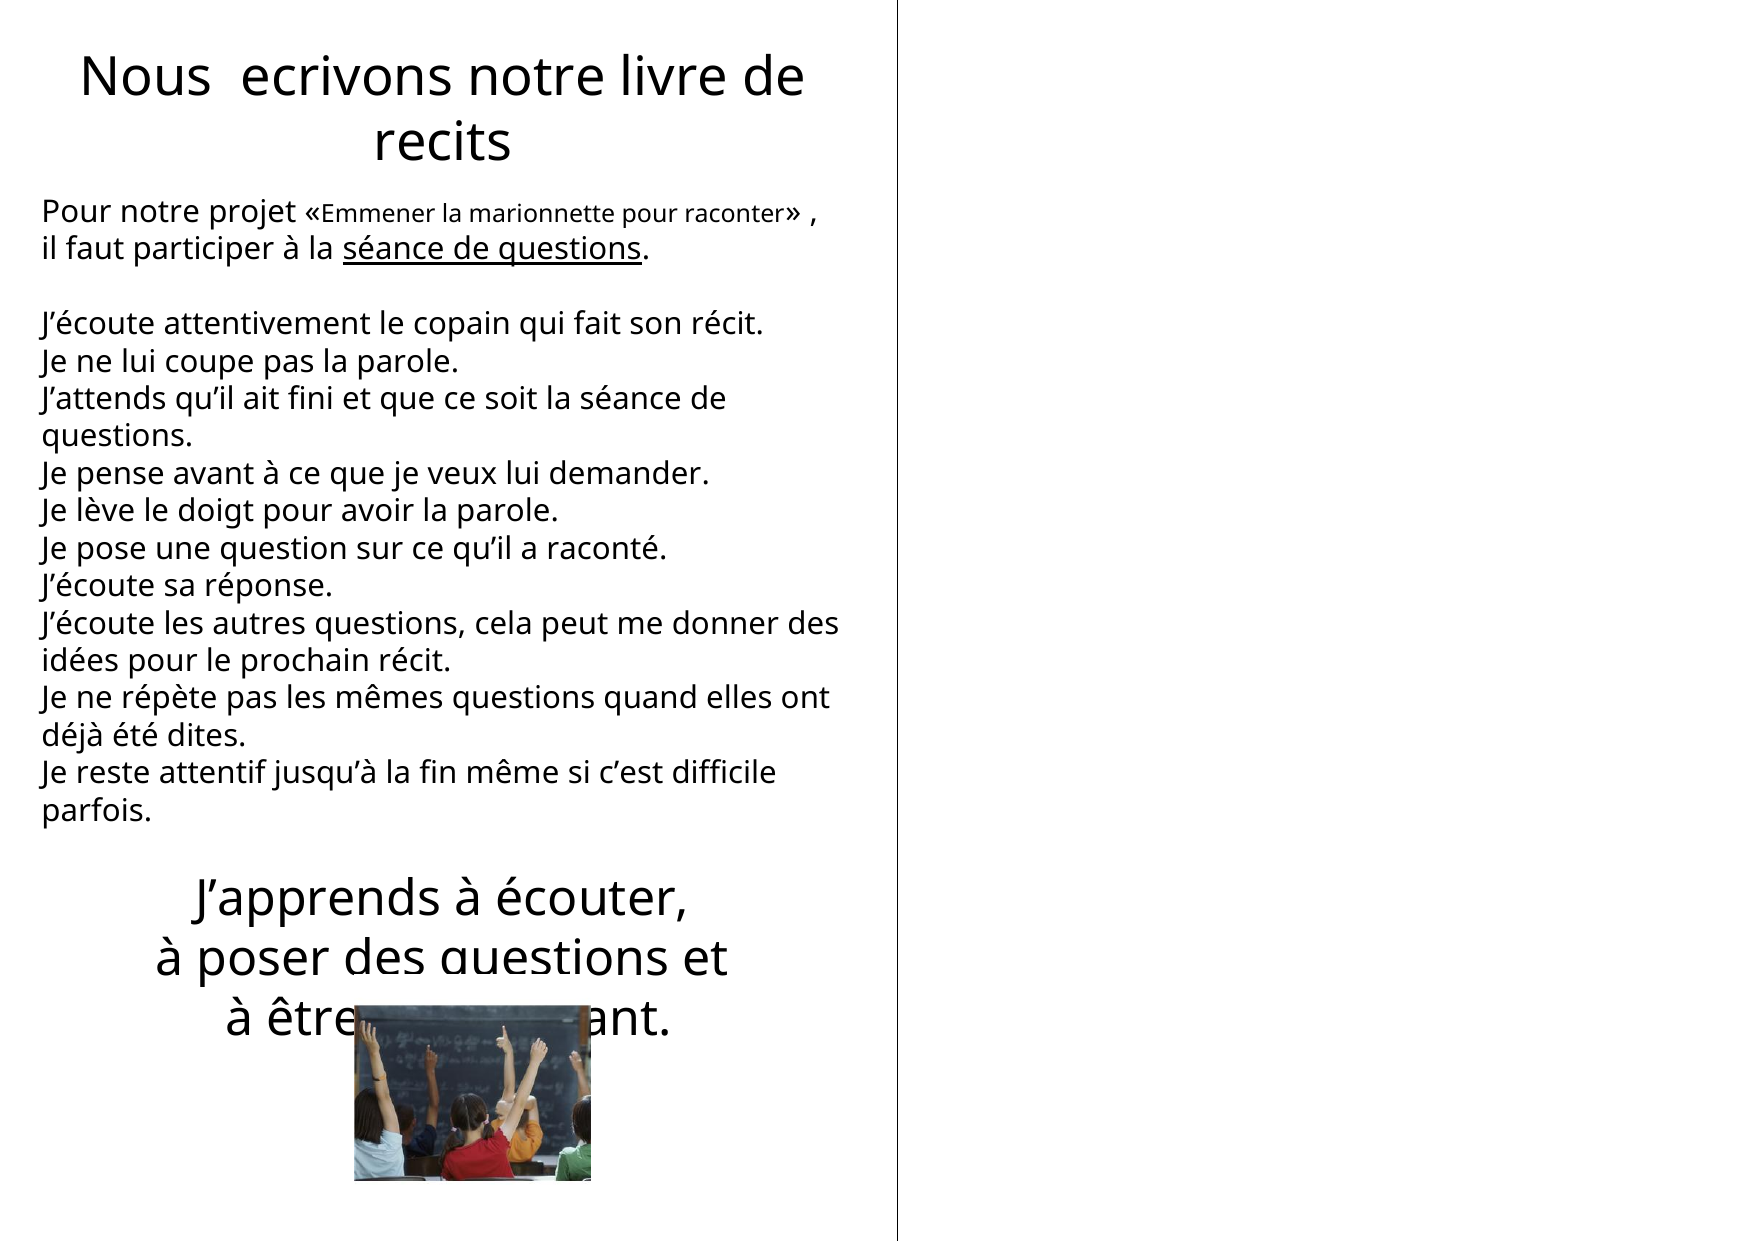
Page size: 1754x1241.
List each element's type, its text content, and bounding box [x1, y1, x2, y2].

picture [354, 974, 591, 1211]
text_box Nous ecrivons notre livre de recits [23, 35, 863, 334]
text_box Pour notre projet «Emmener la marionnette pour raconter» , il faut participer à la séance de questions. J’écoute attentivement le copain qui fait son récit. Je ne lui coupe pas la parole. J’attends qu’il ait fini et que ce soit la séance de questions. Je pense avant à ce que je veux lui demander. Je lève le doigt pour avoir la parole. Je pose une question sur ce qu’il a raconté. J’écoute sa réponse. J’écoute les autres questions, cela peut me donner des idées pour le prochain récit. Je ne répète pas les mêmes questions quand elles ont déjà été dites. Je reste attentif jusqu’à la fin même si c’est difficile parfois. J’apprends à écouter, à poser des questions et à être persévérant. [35, 147, 863, 1193]
